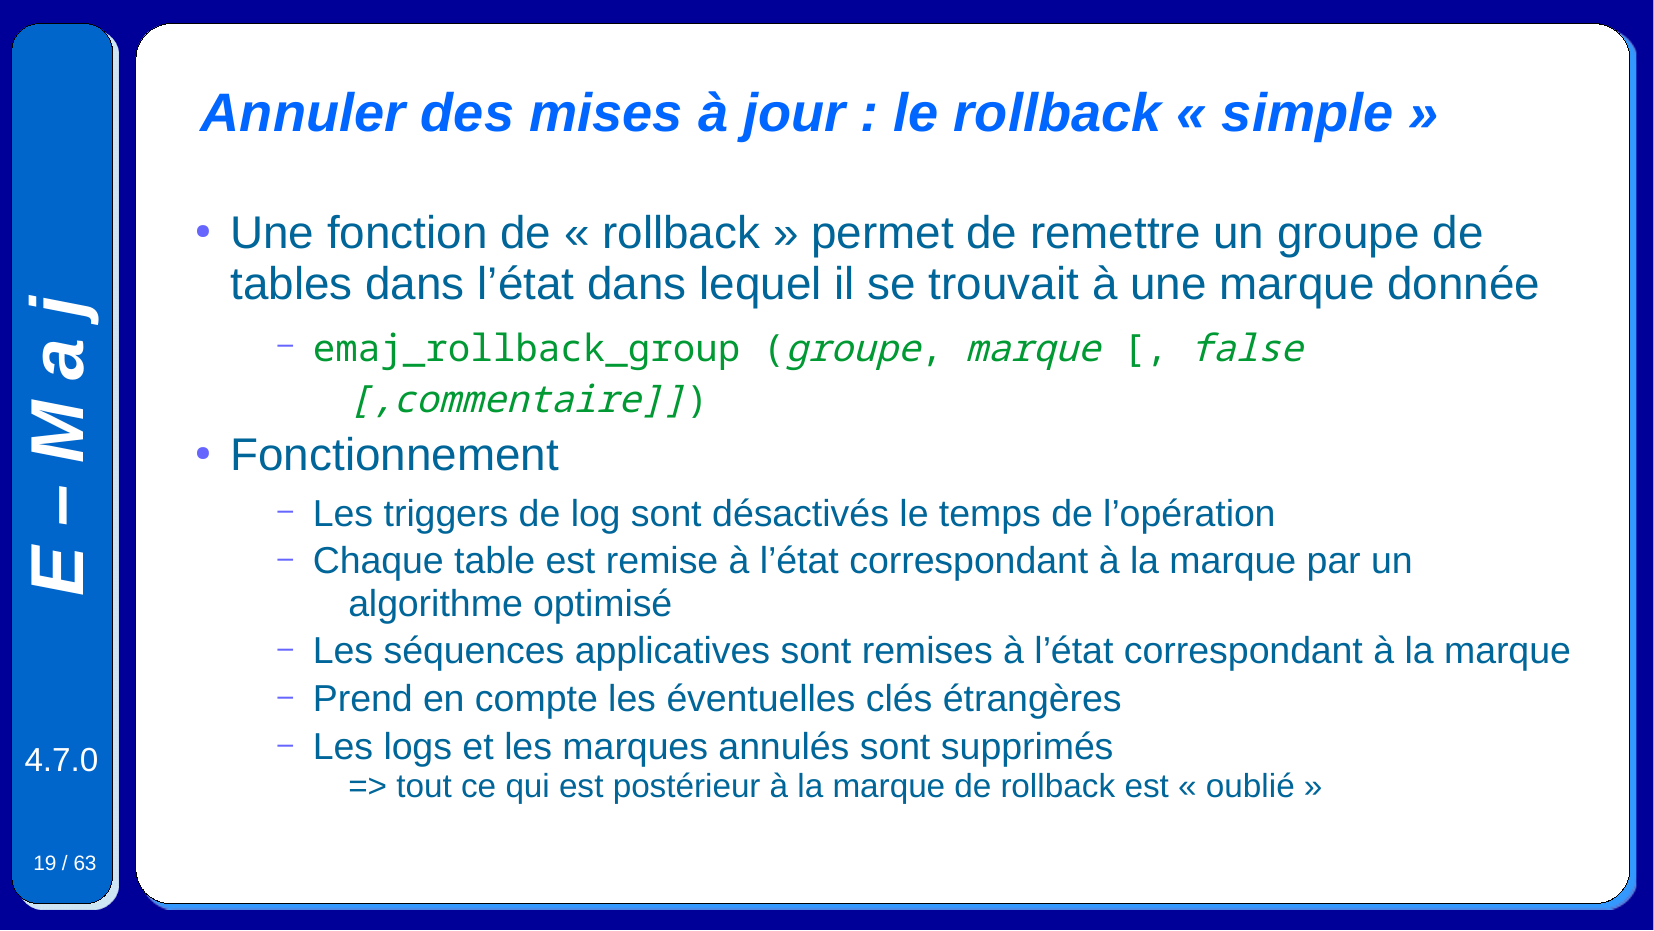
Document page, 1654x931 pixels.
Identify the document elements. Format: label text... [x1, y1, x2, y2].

list Une fonction de « rollback » permet de remettre un groupe de tables dans l’état dans lequel il se trouvait à une marque donnée emaj_rollback_group (groupe, marque [, false [,commentaire]]) Fonctionnement Les triggers de log sont désactivés le temps de l’opération Chaque table est remise à l’état correspondant à la marque par un algorithme optimisé Les séquences applicatives sont remises à l’état correspondant à la marque Prend en compte les éventuelles clés étrangères Les logs et les marques annulés sont supprimés => tout ce qui est postérieur à la marque de rollback est « oublié » [177, 206, 1587, 827]
title Annuler des mises à jour : le rollback « simple » [200, 34, 1575, 191]
